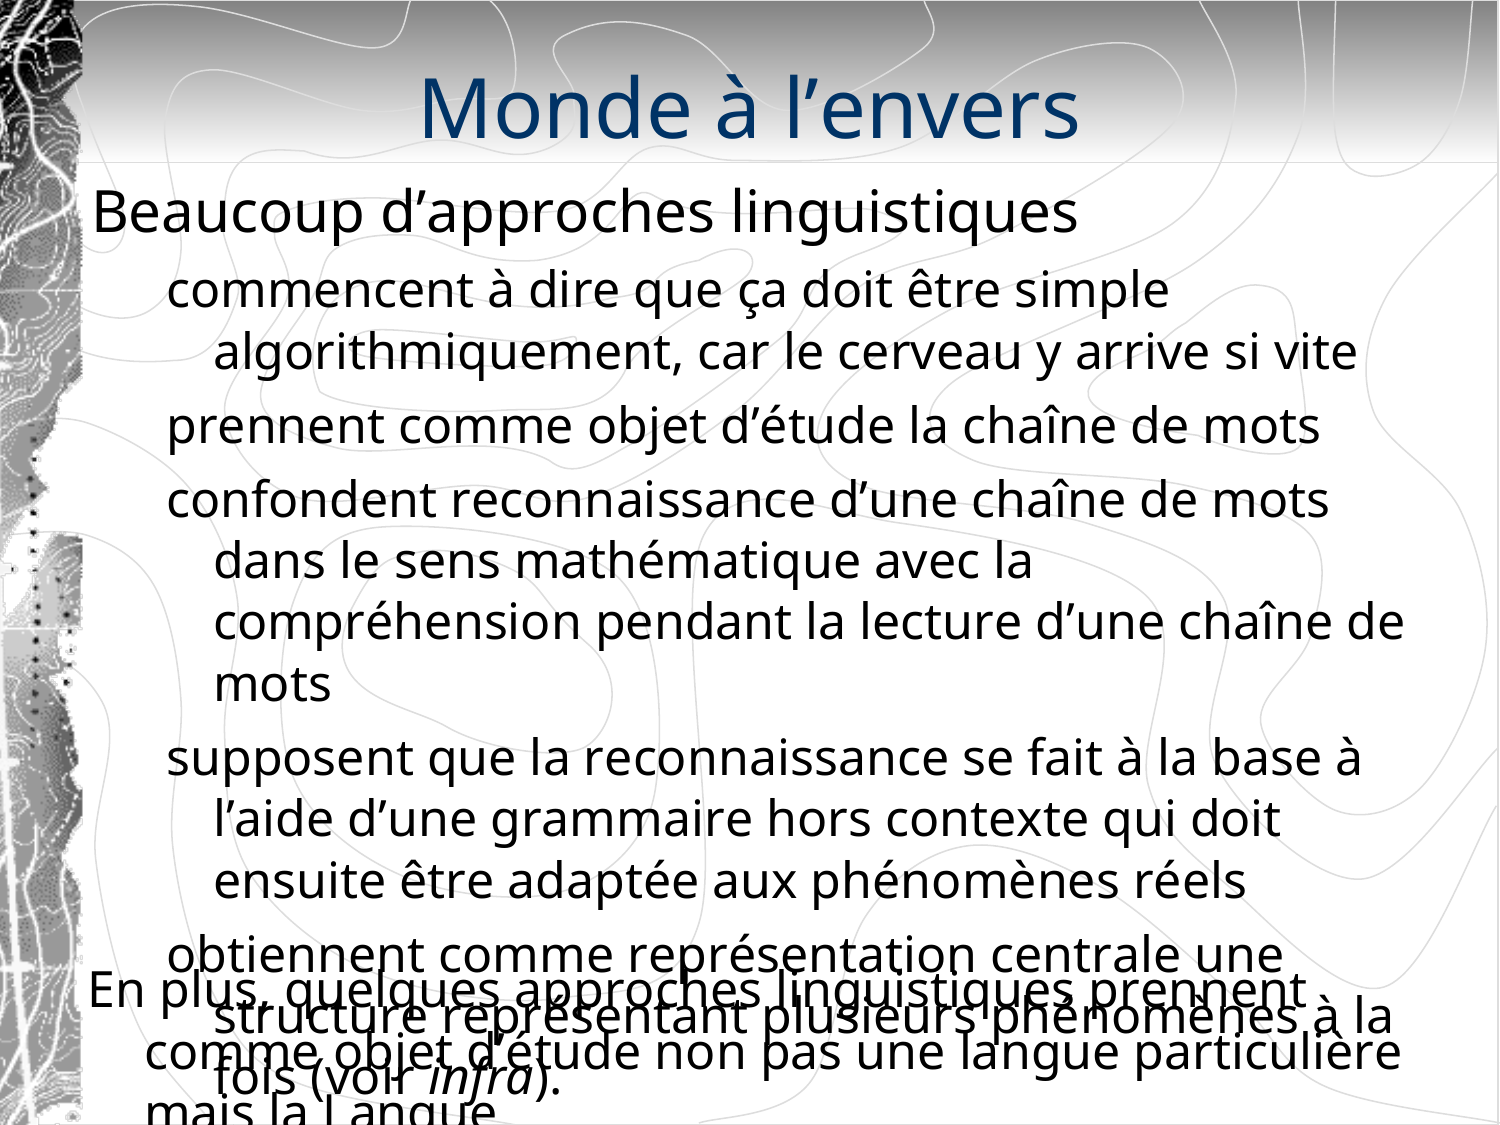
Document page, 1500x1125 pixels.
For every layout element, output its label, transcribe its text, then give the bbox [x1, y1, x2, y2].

text_box En plus, quelques approches linguistiques prennent comme objet d’étude non pas une langue particulière mais la Langue [73, 950, 1456, 1125]
title Monde à l’envers [75, 45, 1426, 168]
list Beaucoup d’approches linguistiques commencent à dire que ça doit être simple algorithmiquement, car le cerveau y arrive si vite prennent comme objet d’étude la chaîne de mots confondent reconnaissance d’une chaîne de mots dans le sens mathématique avec la compréhension pendant la lecture d’une chaîne de mots supposent que la reconnaissance se fait à la base à l’aide d’une grammaire hors contexte qui doit ensuite être adaptée aux phénomènes réels obtiennent comme représentation centrale une structure représentant plusieurs phénomènes à la fois (voir infra). [76, 167, 1427, 902]
